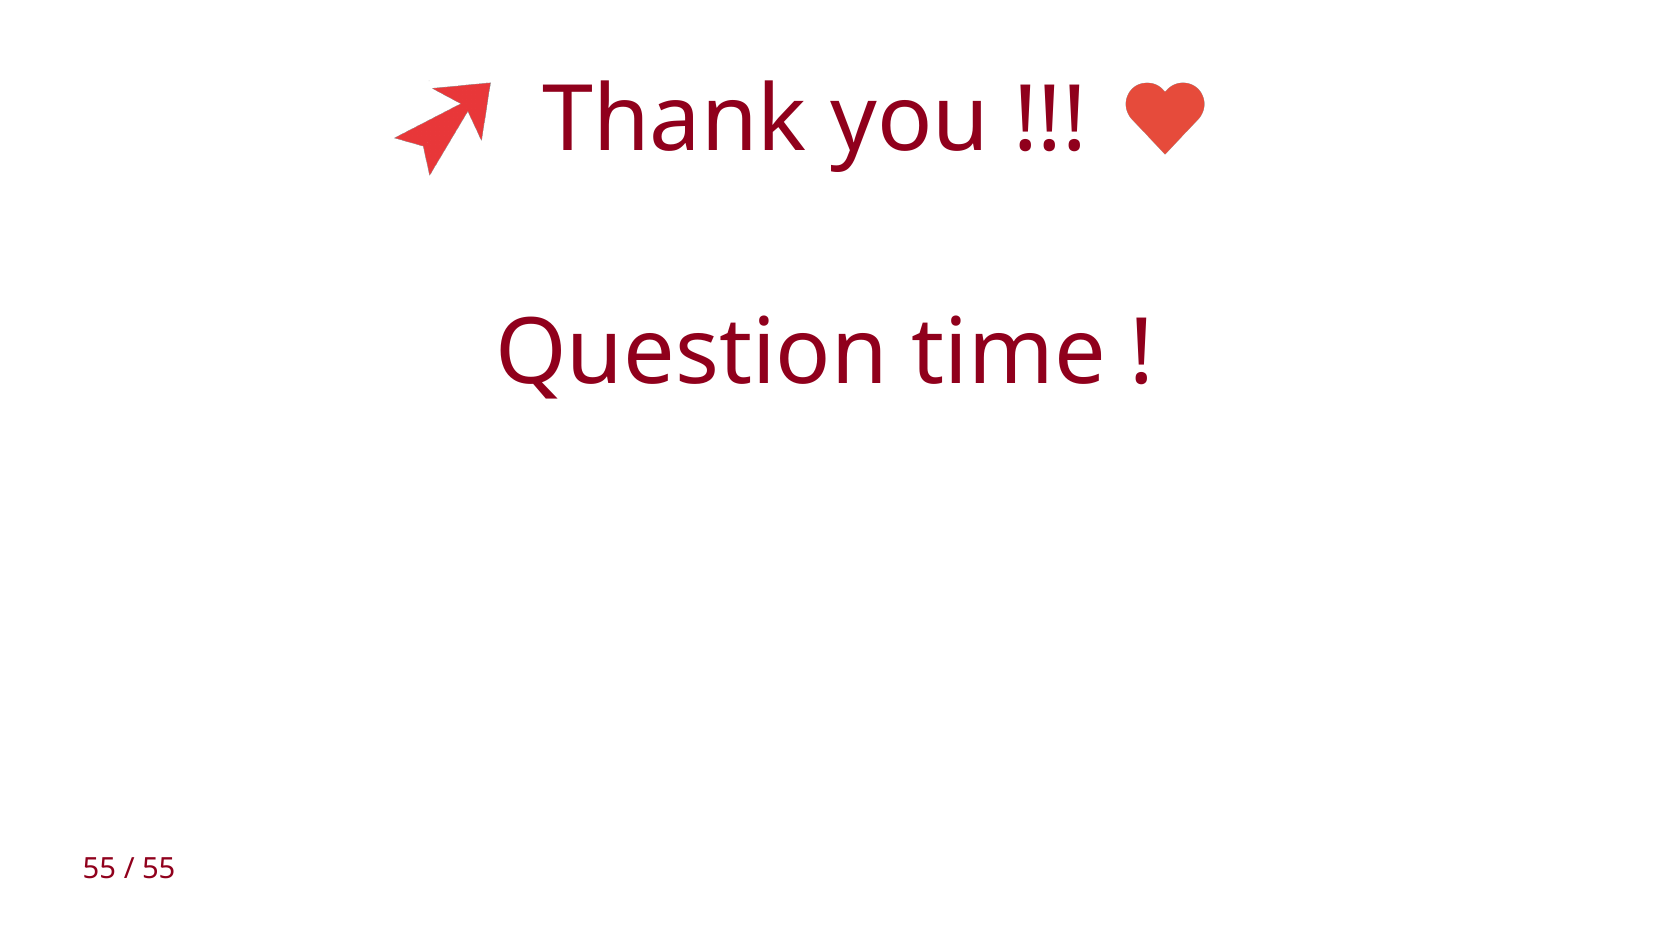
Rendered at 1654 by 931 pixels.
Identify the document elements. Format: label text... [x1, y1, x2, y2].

title Question time ! [81, 270, 1570, 426]
picture [390, 72, 494, 181]
title Thank you !!! [82, 37, 1571, 193]
picture [1122, 72, 1208, 158]
